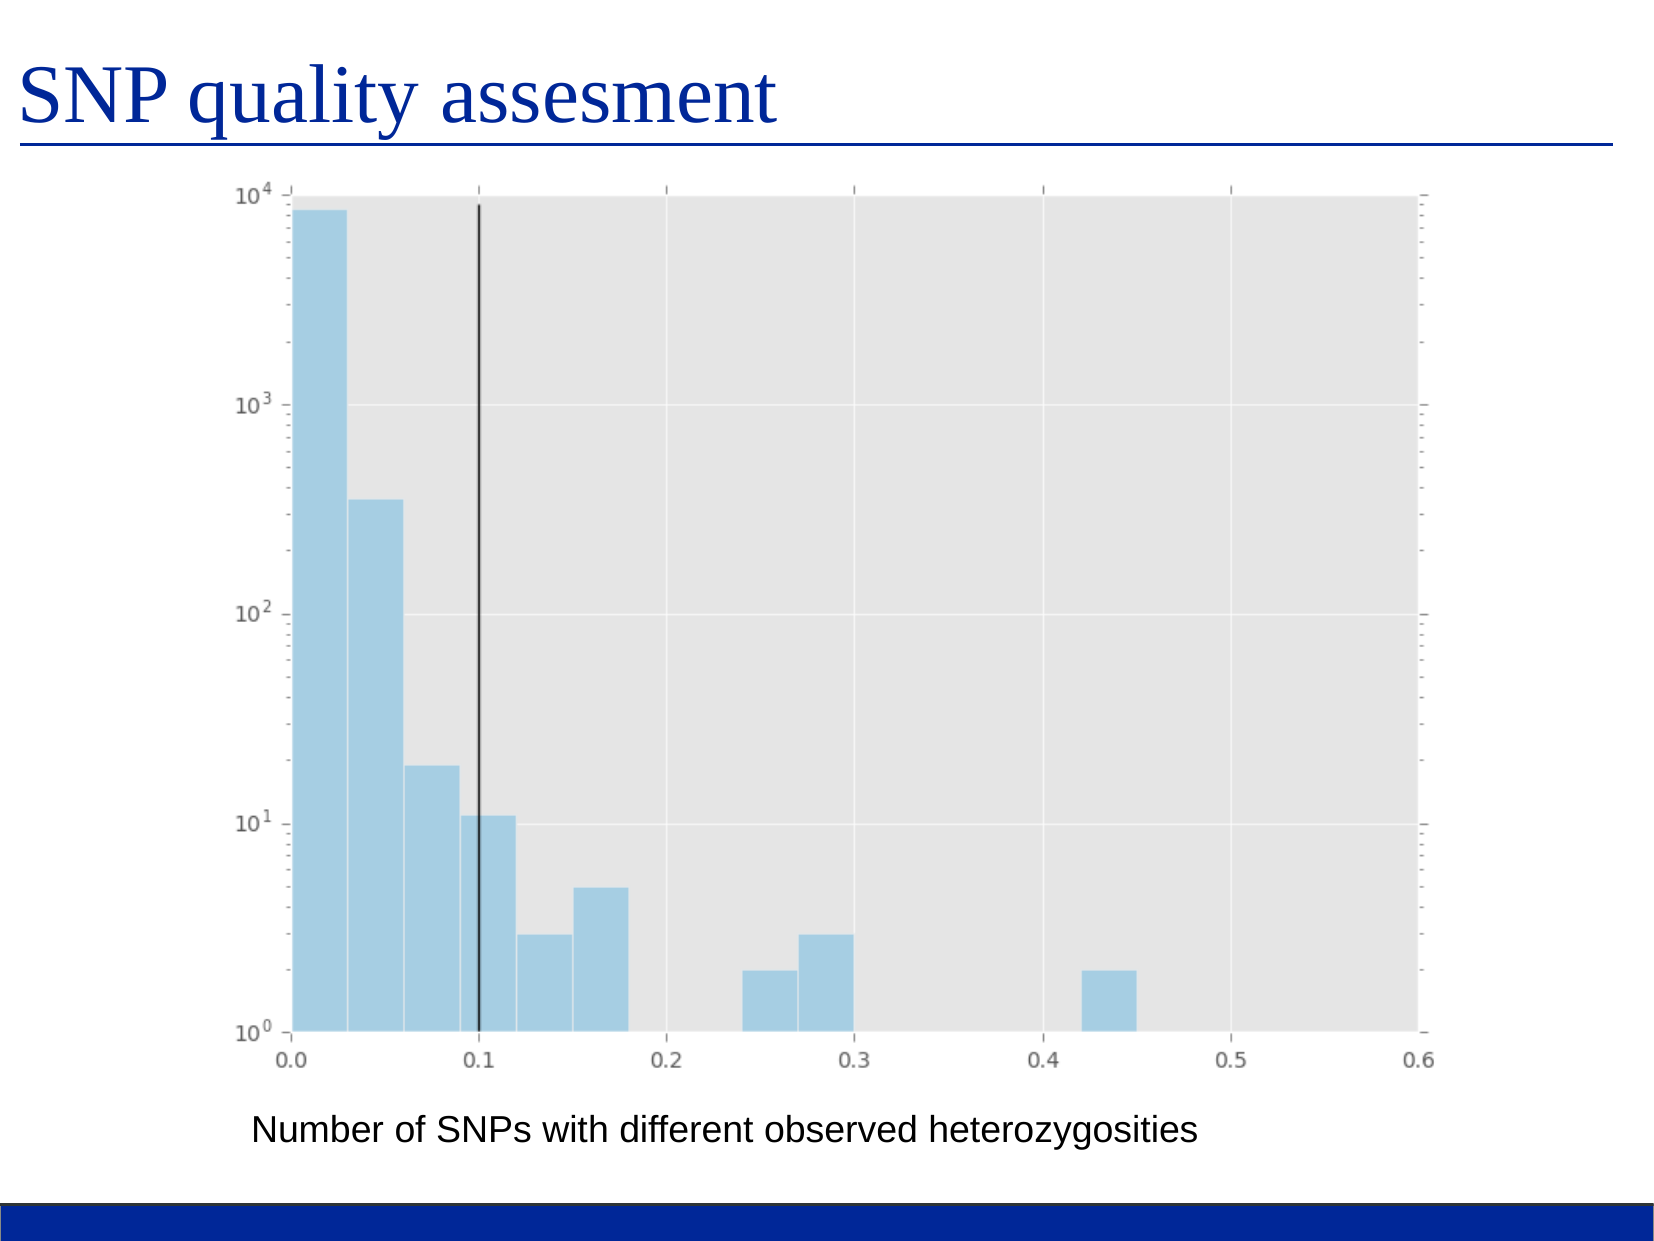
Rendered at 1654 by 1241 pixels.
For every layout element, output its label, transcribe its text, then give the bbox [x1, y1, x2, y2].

picture [208, 154, 1459, 1093]
title SNP quality assesment [17, 0, 1589, 198]
text_box Number of SNPs with different observed heterozygosities [236, 1100, 1536, 1158]
